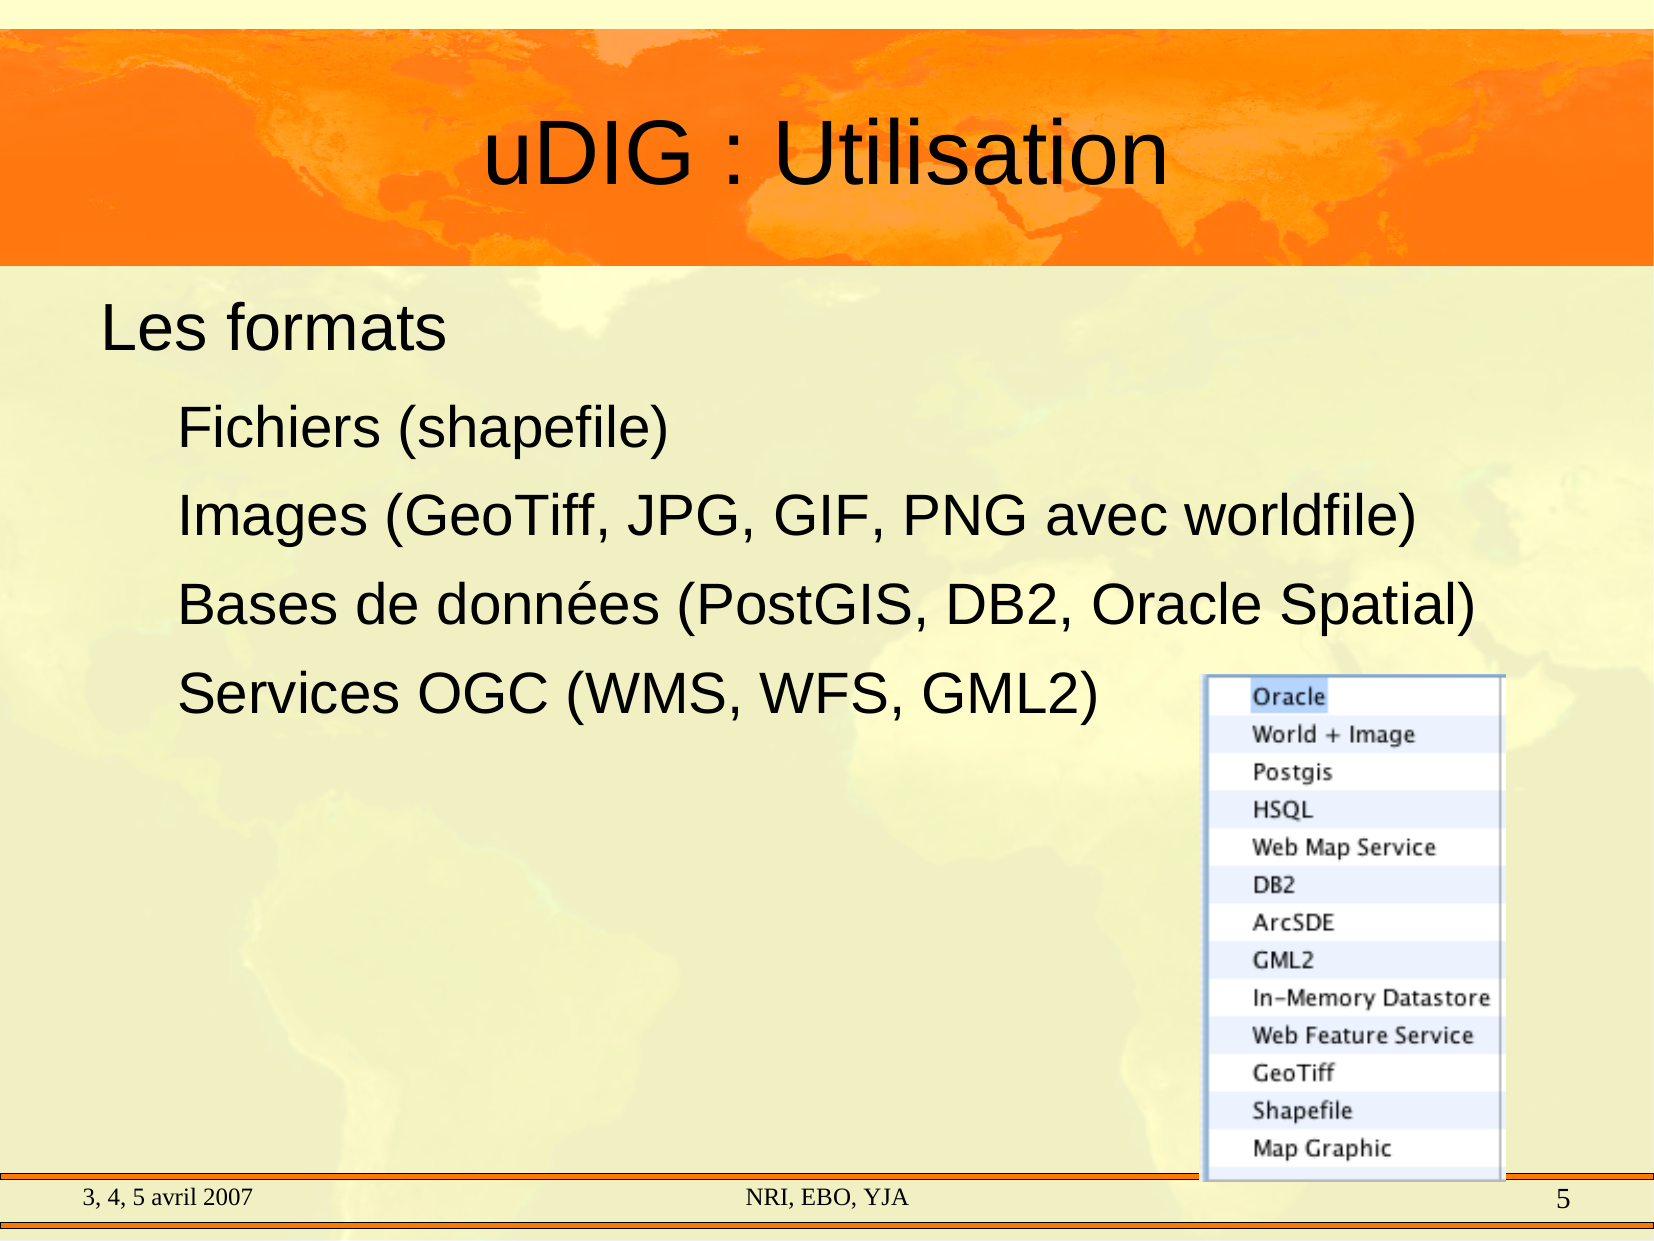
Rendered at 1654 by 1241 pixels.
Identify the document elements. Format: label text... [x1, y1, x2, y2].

picture [1199, 674, 1506, 1182]
title uDIG : Utilisation [82, 49, 1571, 257]
list Les formats Fichiers (shapefile) Images (GeoTiff, JPG, GIF, PNG avec worldfile) Bases de données (PostGIS, DB2, Oracle Spatial) Services OGC (WMS, WFS, GML2) [82, 290, 1571, 1109]
picture [0, 29, 1654, 266]
